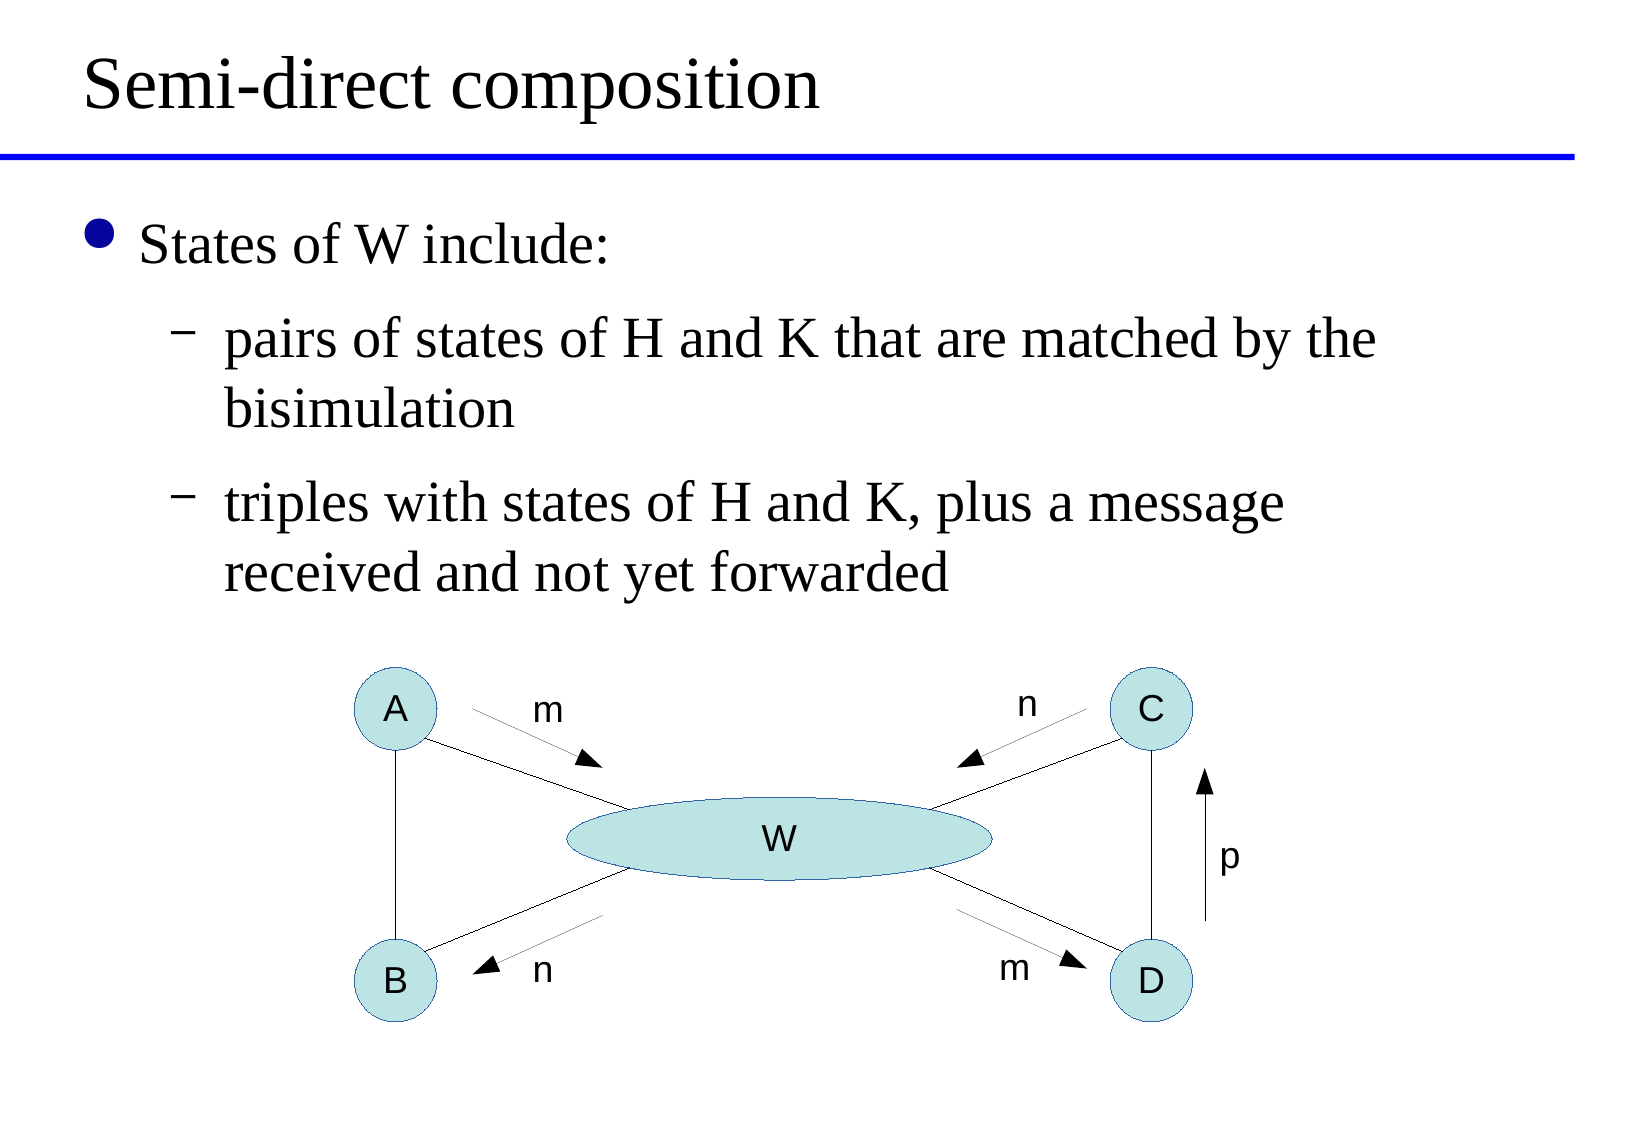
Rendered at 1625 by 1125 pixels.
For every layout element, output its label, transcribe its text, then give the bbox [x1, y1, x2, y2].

text_box B [354, 939, 438, 1022]
text_box C [1110, 667, 1193, 751]
text_box D [1110, 939, 1193, 1022]
title Semi-direct composition [67, 27, 1544, 131]
text_box m [984, 939, 1046, 997]
text_box n [1002, 675, 1053, 733]
text_box A [354, 667, 438, 751]
list States of W include: pairs of states of H and K that are matched by the bisimulation triples with states of H and K, plus a message received and not yet forwarded [67, 198, 1478, 1061]
text_box m [517, 681, 579, 739]
text_box p [1204, 826, 1256, 884]
text_box W [566, 797, 993, 881]
text_box n [517, 941, 569, 998]
